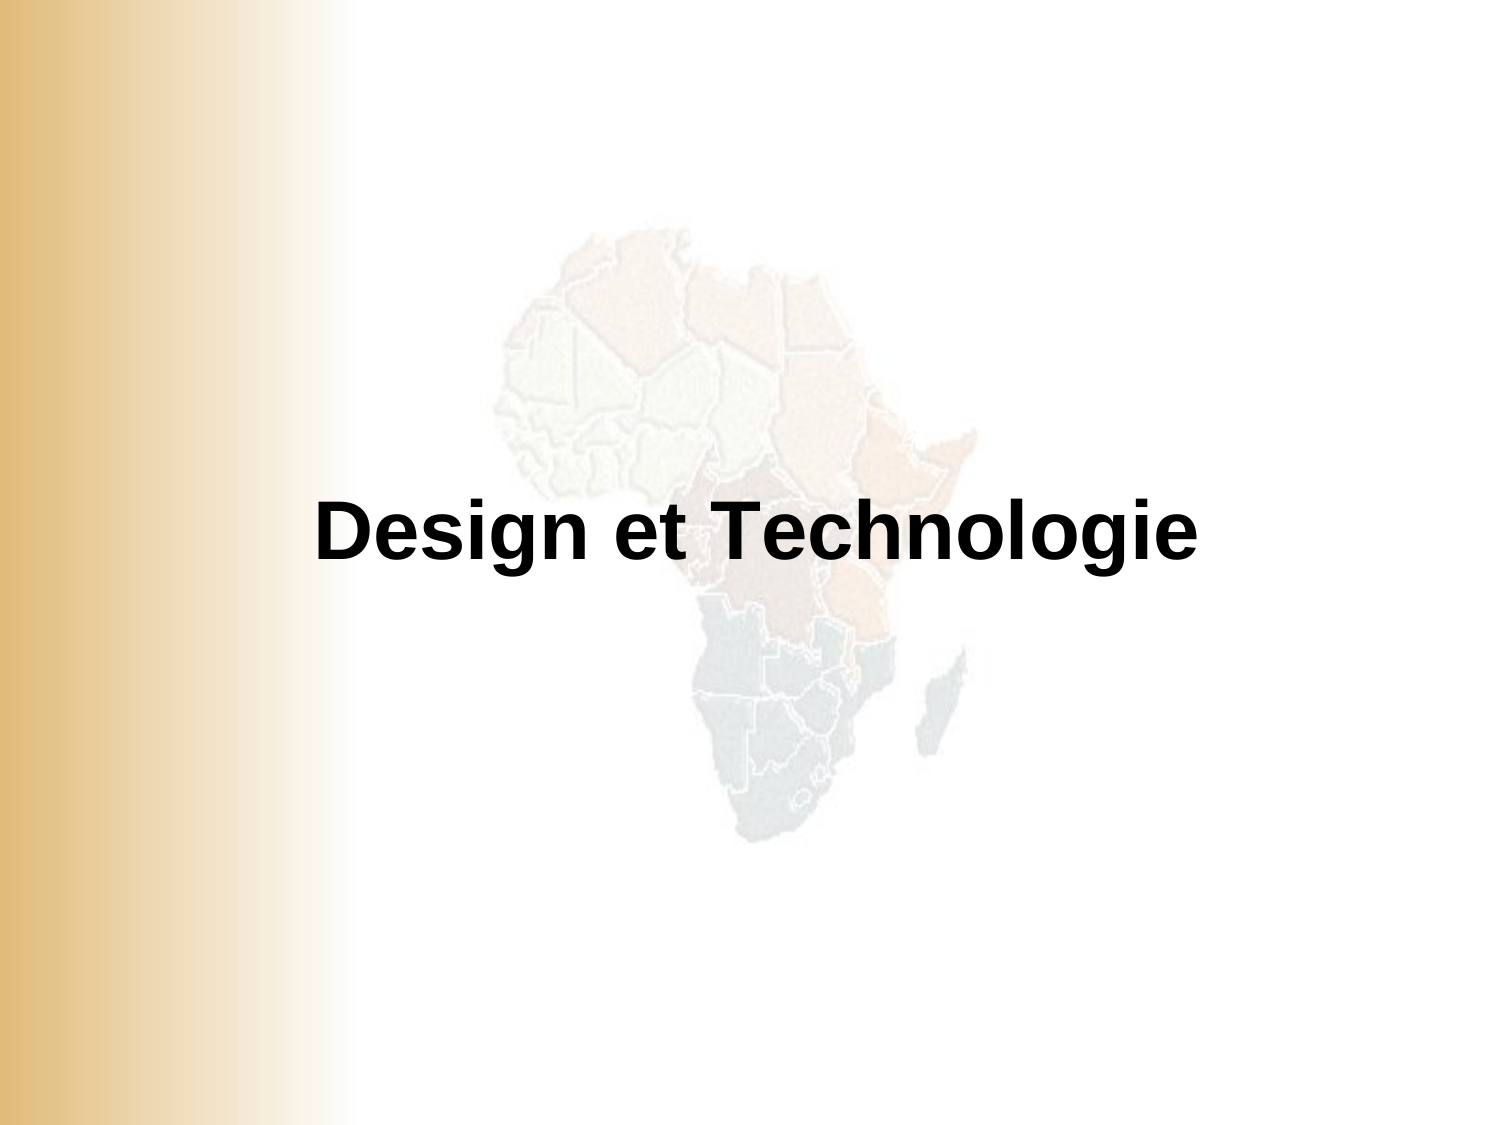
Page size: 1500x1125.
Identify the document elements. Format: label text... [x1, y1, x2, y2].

picture [0, 0, 1500, 1125]
title Design et Technologie [117, 442, 1397, 626]
